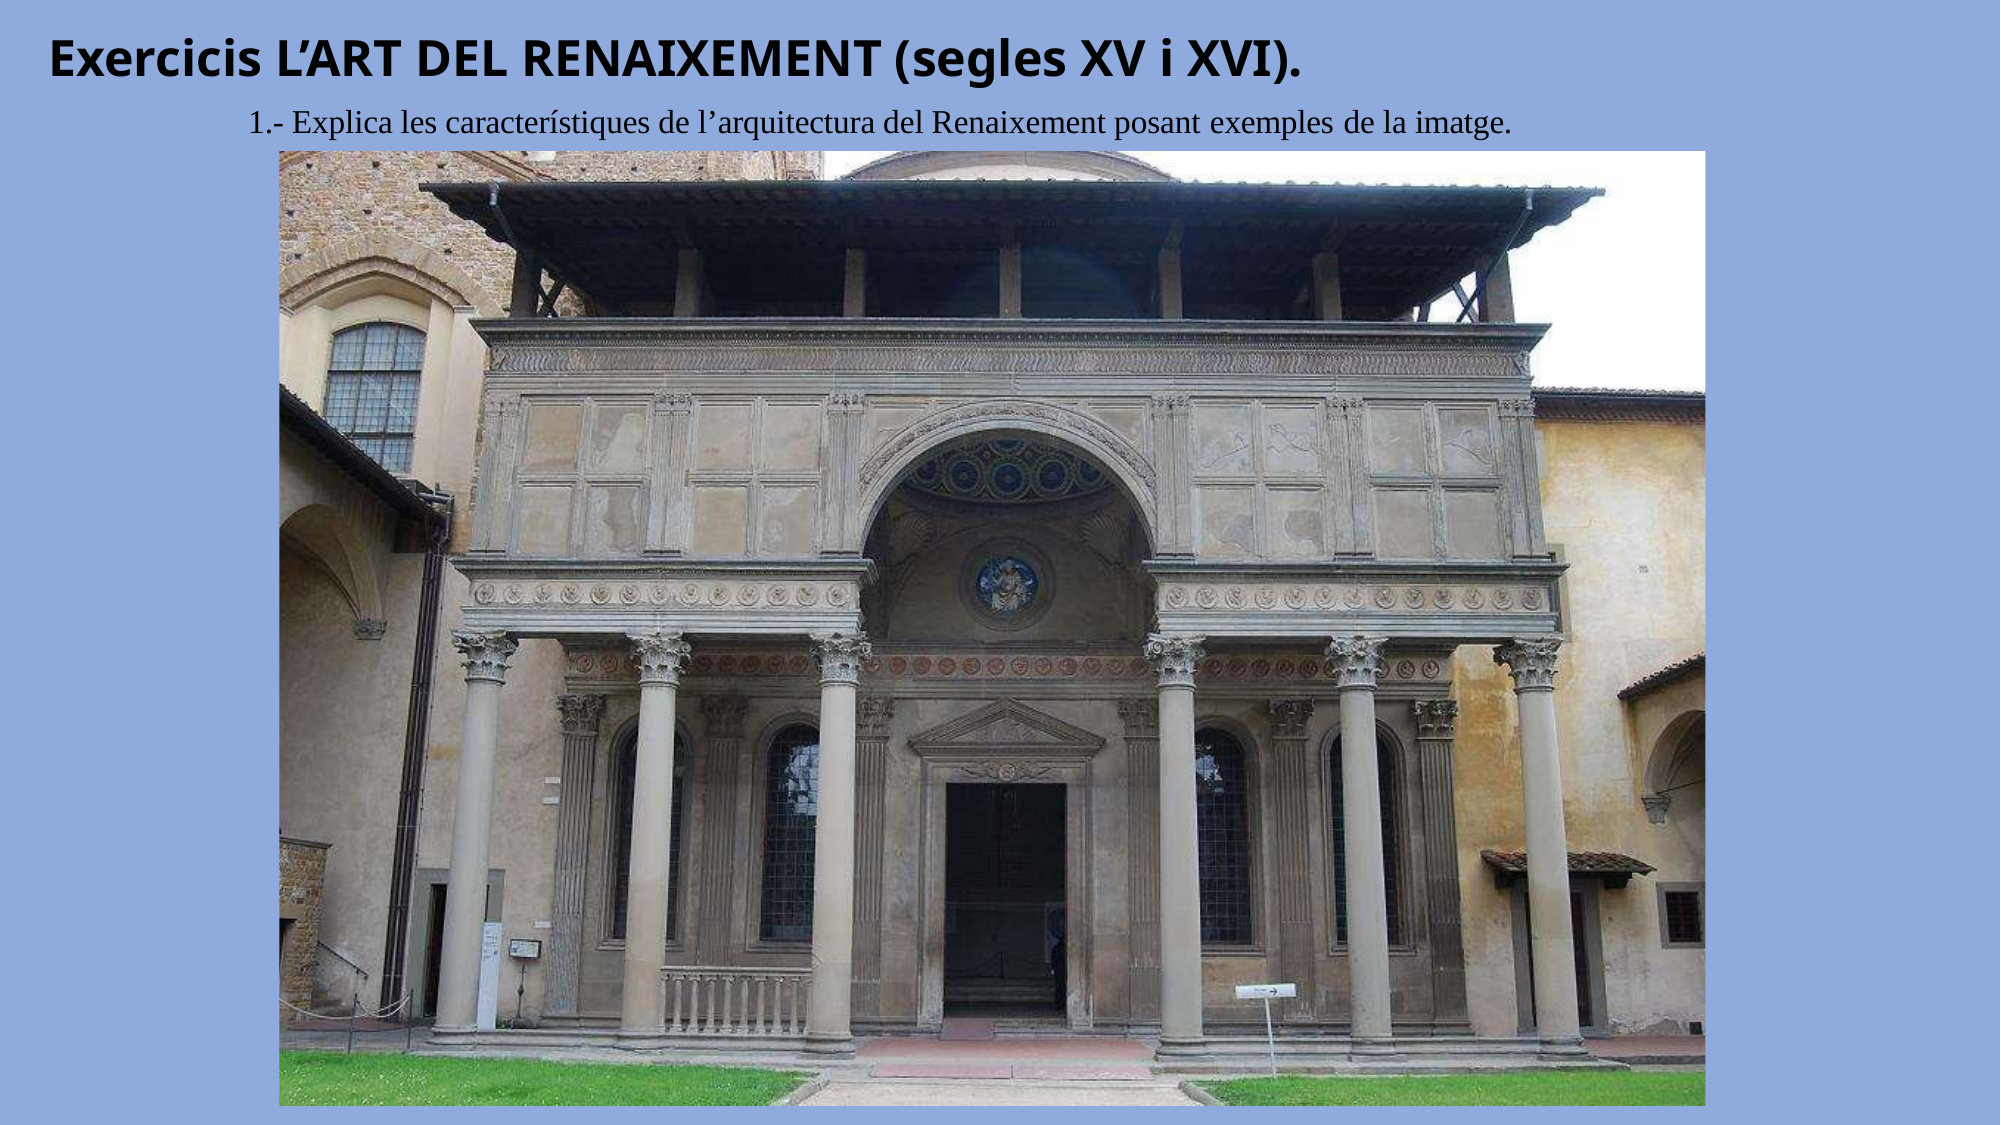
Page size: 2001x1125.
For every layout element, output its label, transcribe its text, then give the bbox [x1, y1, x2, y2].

text_box [279, 152, 1705, 1106]
title Exercicis L’ART DEL RENAIXEMENT (segles XV i XVI). [46, 23, 1698, 87]
text_box 1.- Explica les característiques de l’arquitectura del Renaixement posant exemples de la imatge. [245, 97, 1531, 141]
